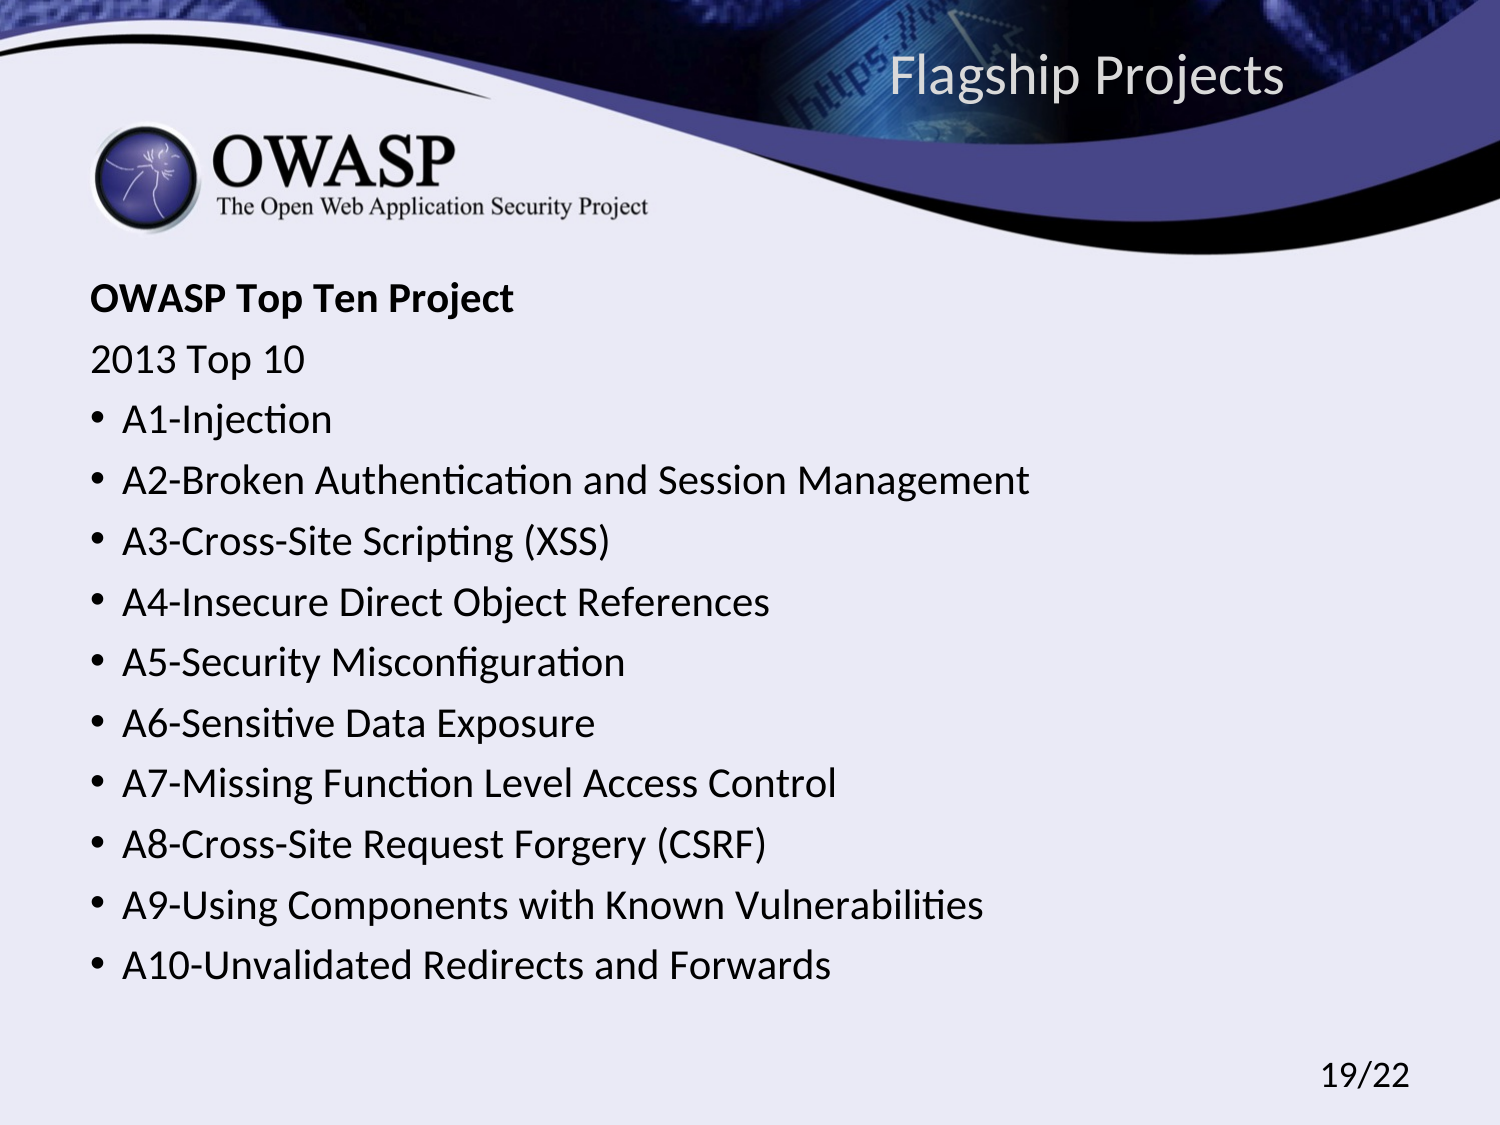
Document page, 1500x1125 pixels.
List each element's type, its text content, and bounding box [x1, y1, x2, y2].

picture [0, 0, 1500, 1125]
list OWASP Top Ten Project 2013 Top 10 A1-Injection A2-Broken Authentication and Session Management A3-Cross-Site Scripting (XSS) A4-Insecure Direct Object References A5-Security Misconfiguration A6-Sensitive Data Exposure A7-Missing Function Level Access Control A8-Cross-Site Request Forgery (CSRF) A9-Using Components with Known Vulnerabilities A10-Unvalidated Redirects and Forwards [75, 262, 1426, 1005]
title Flagship Projects [699, 12, 1476, 130]
